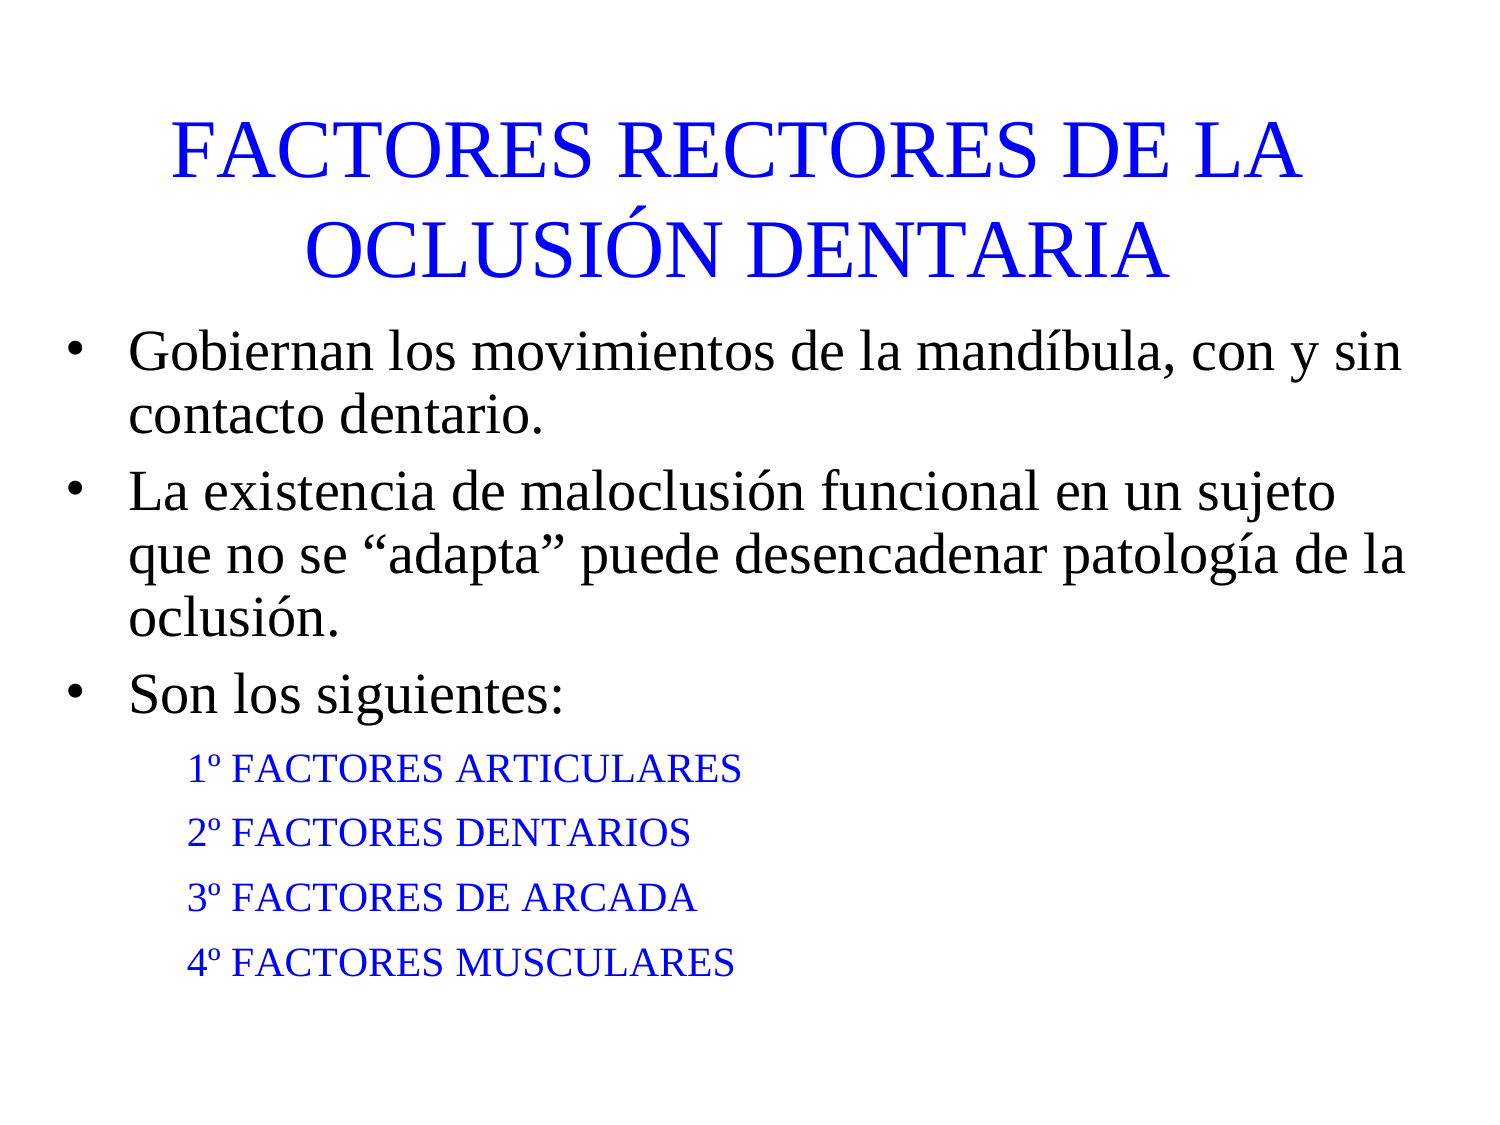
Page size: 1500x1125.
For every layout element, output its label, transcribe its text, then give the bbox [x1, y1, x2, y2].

list Gobiernan los movimientos de la mandíbula, con y sin contacto dentario. La existencia de maloclusión funcional en un sujeto que no se “adapta” puede desencadenar patología de la oclusión. Son los siguientes: 1º FACTORES ARTICULARES 2º FACTORES DENTARIOS 3º FACTORES DE ARCADA 4º FACTORES MUSCULARES [50, 312, 1450, 1093]
title FACTORES RECTORES DE LA OCLUSIÓN DENTARIA [62, 86, 1413, 302]
